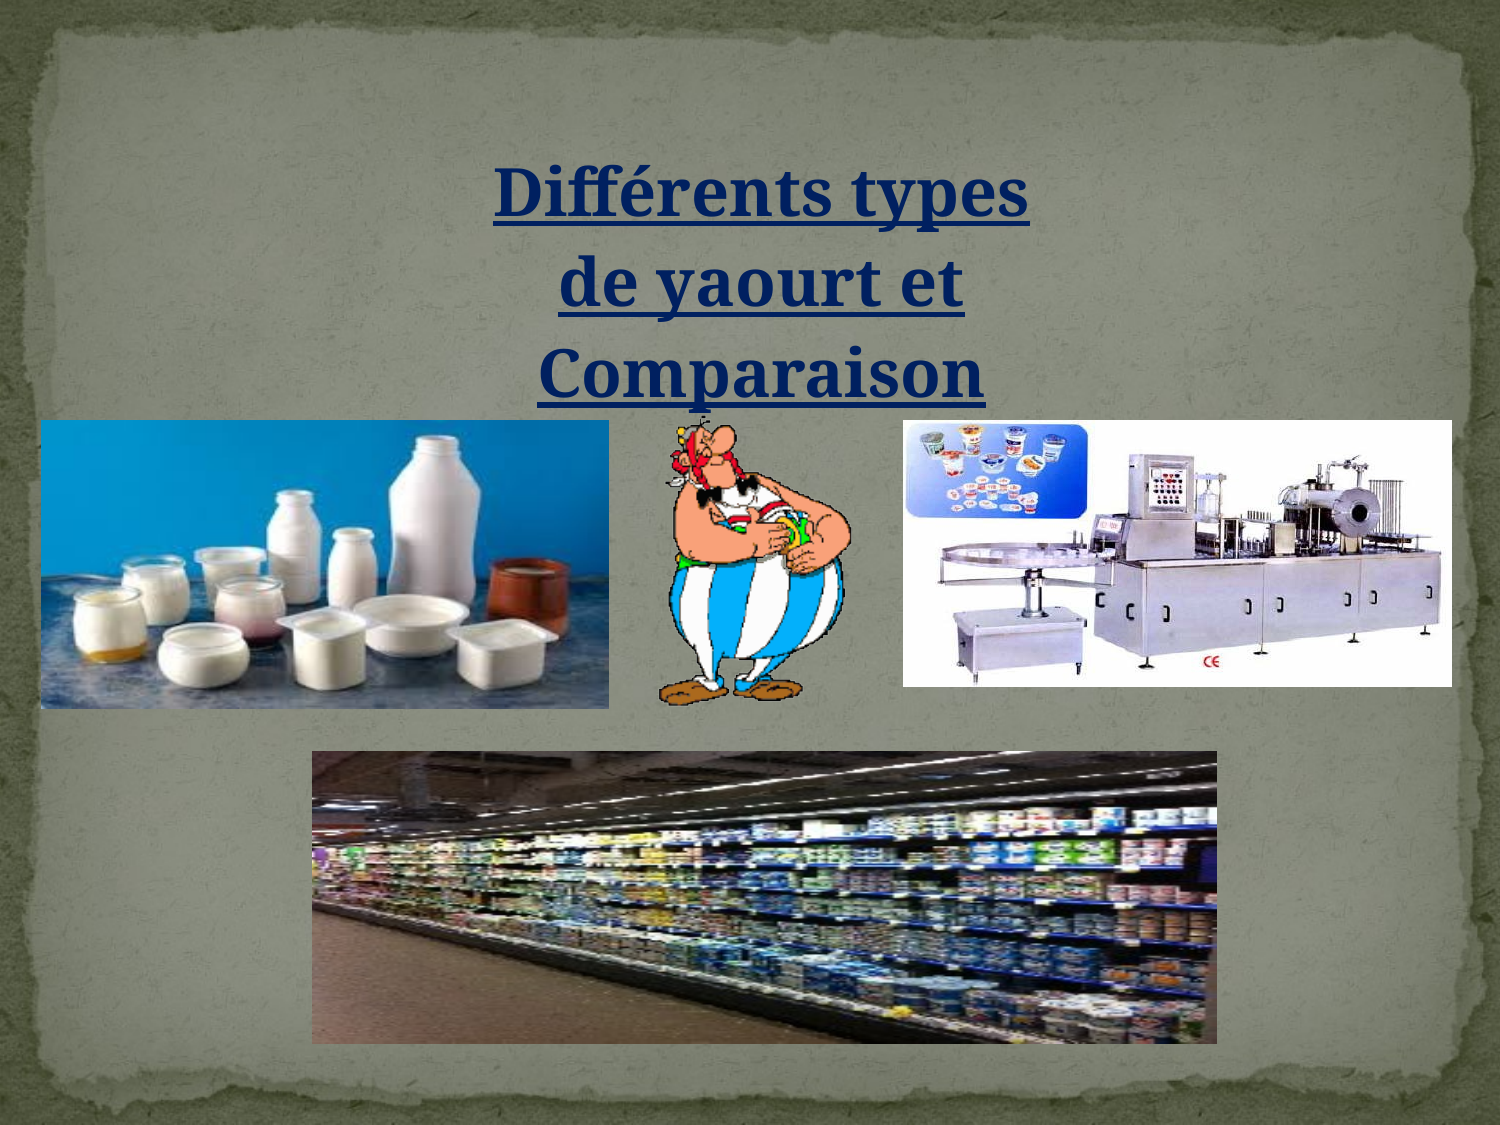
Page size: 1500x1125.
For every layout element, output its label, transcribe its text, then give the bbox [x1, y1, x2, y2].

picture [312, 751, 1217, 1044]
picture [903, 420, 1452, 687]
picture [465, 420, 472, 442]
picture [41, 420, 609, 709]
picture [411, 420, 431, 424]
picture [405, 430, 414, 436]
text_box Différents types de yaourt et Comparaison [442, 137, 1081, 393]
picture [645, 414, 855, 711]
